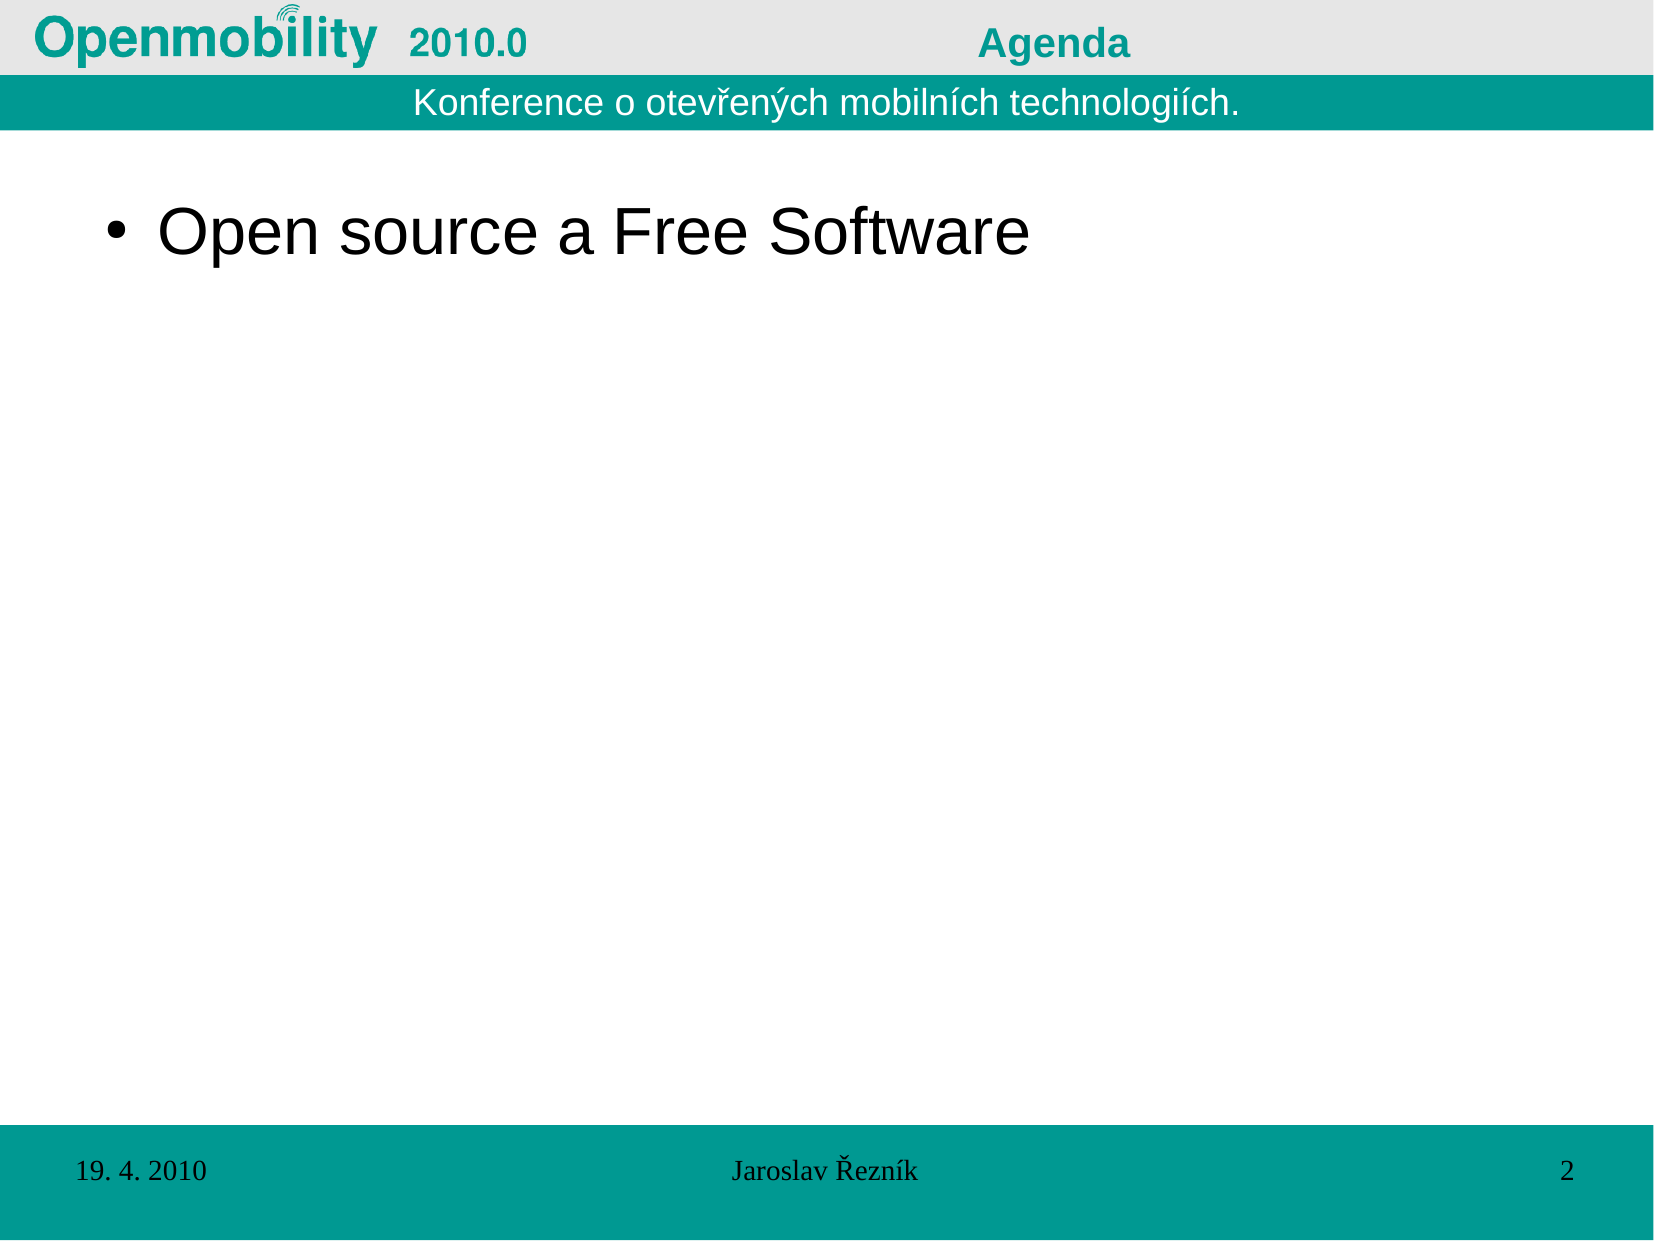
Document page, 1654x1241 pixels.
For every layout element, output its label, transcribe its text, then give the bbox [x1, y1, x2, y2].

list Open source a Free Software [86, 194, 1576, 1088]
picture [35, 4, 526, 68]
title Agenda [570, 11, 1538, 76]
